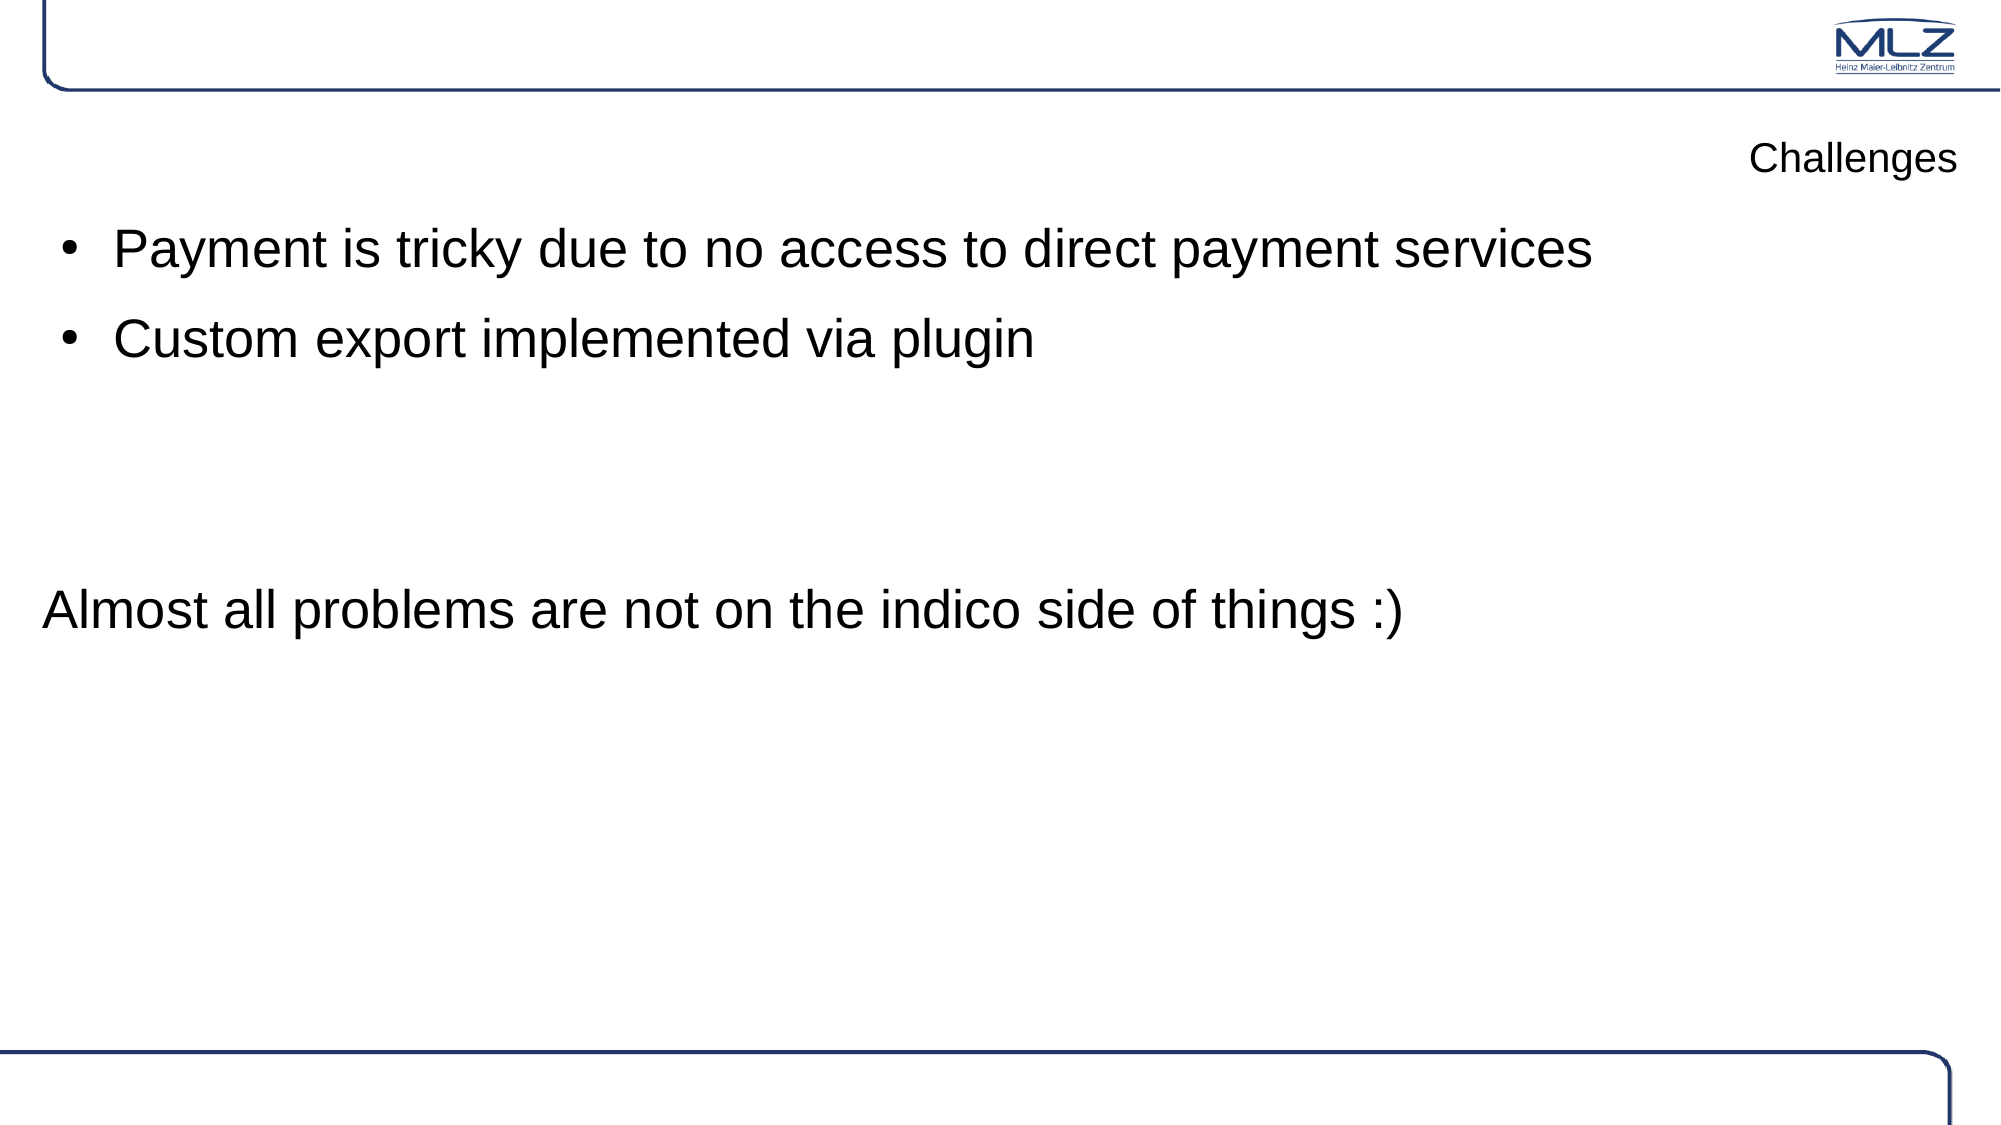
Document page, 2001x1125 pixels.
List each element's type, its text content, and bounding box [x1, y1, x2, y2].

picture [0, 1050, 1953, 1125]
title Challenges [42, 109, 1959, 208]
picture [42, 0, 2001, 92]
list Payment is tricky due to no access to direct payment services Custom export implemented via plugin Almost all problems are not on the indico side of things :) [42, 218, 1958, 1041]
